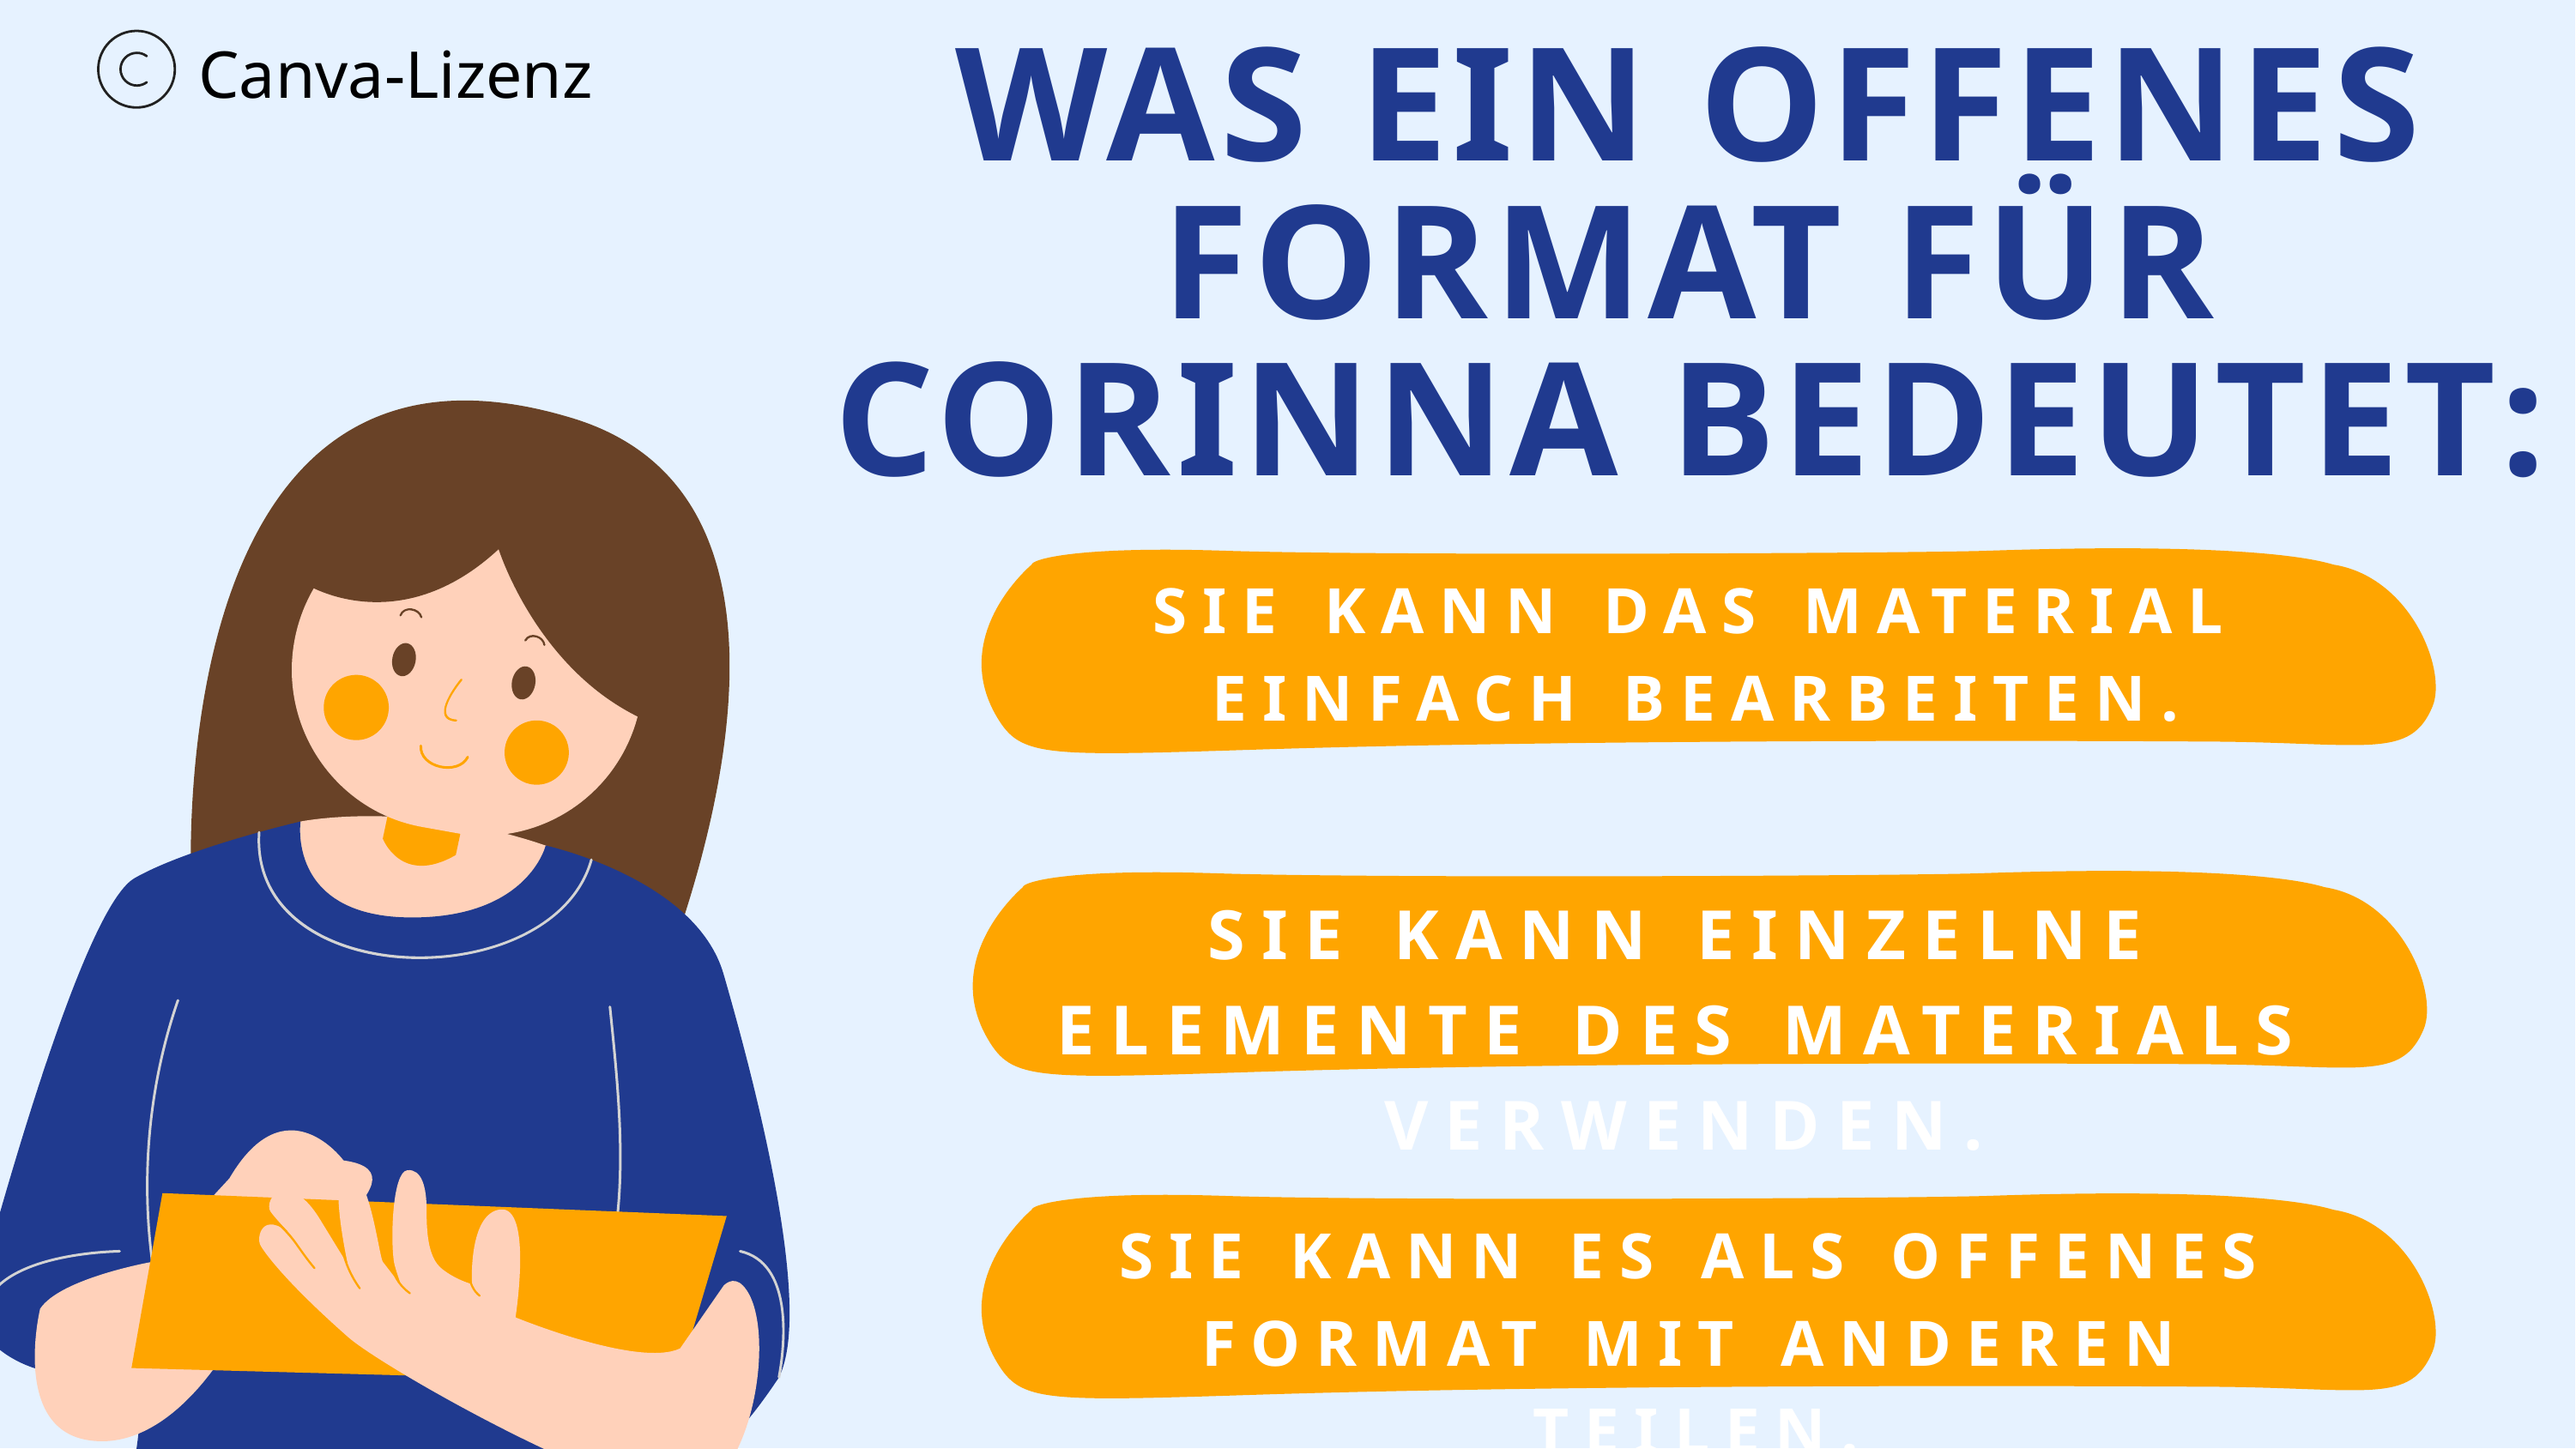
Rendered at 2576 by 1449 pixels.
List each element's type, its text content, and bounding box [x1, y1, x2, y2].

text_box [0, 288, 886, 1448]
text_box [948, 1185, 2444, 1403]
text_box Canva-Lizenz [198, 20, 1039, 109]
text_box WAS EIN OFFENES FORMAT FÜR CORINNA BEDEUTET: [763, 34, 2575, 515]
text_box [940, 862, 2435, 1080]
text_box SIE KANN EINZELNE ELEMENTE DES MATERIALS VERWENDEN. [1025, 878, 2342, 1064]
text_box [948, 540, 2444, 758]
text_box [97, 29, 177, 109]
text_box SIE KANN DAS MATERIAL EINFACH BEARBEITEN. [1038, 558, 2354, 730]
text_box SIE KANN ES ALS OFFENES FORMAT MIT ANDEREN TEILEN. [1038, 1203, 2354, 1375]
